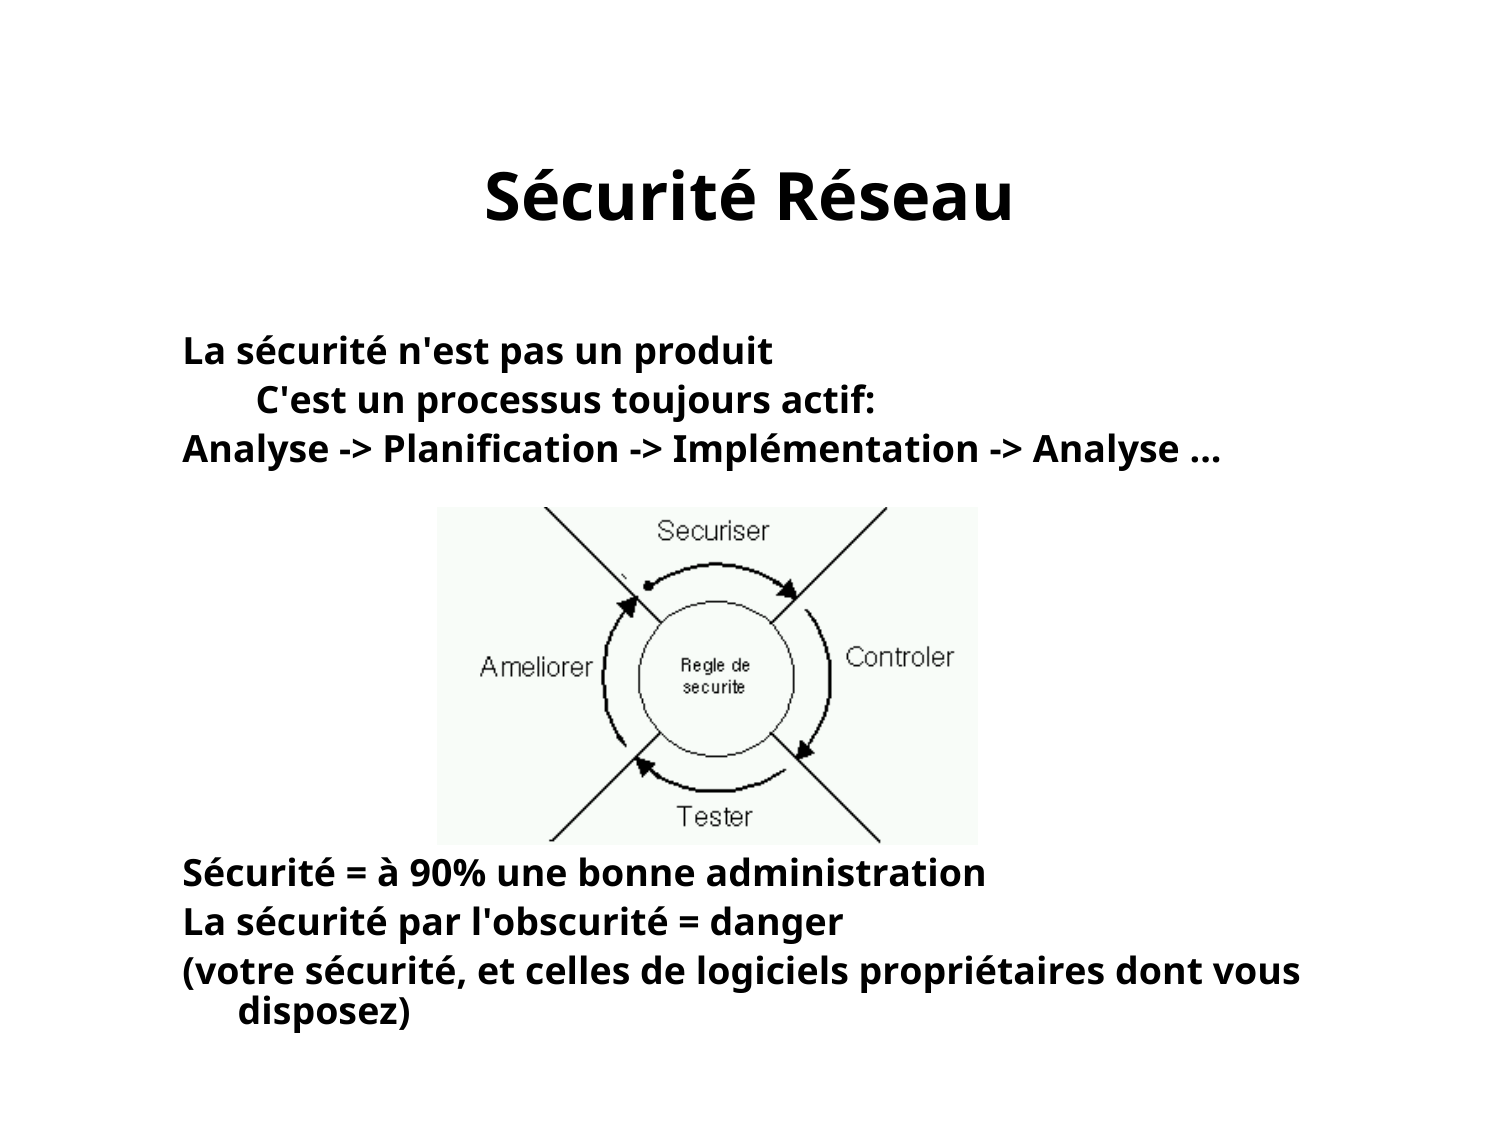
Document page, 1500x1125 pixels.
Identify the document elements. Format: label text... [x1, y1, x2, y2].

picture [437, 507, 978, 845]
title Sécurité Réseau [112, 99, 1388, 288]
list La sécurité n'est pas un produit C'est un processus toujours actif: Analyse -> Planification -> Implémentation -> Analyse ... Sécurité = à 90% une bonne administration La sécurité par l'obscurité = danger (votre sécurité, et celles de logiciels propriétaires dont vous disposez) [112, 324, 1388, 1125]
